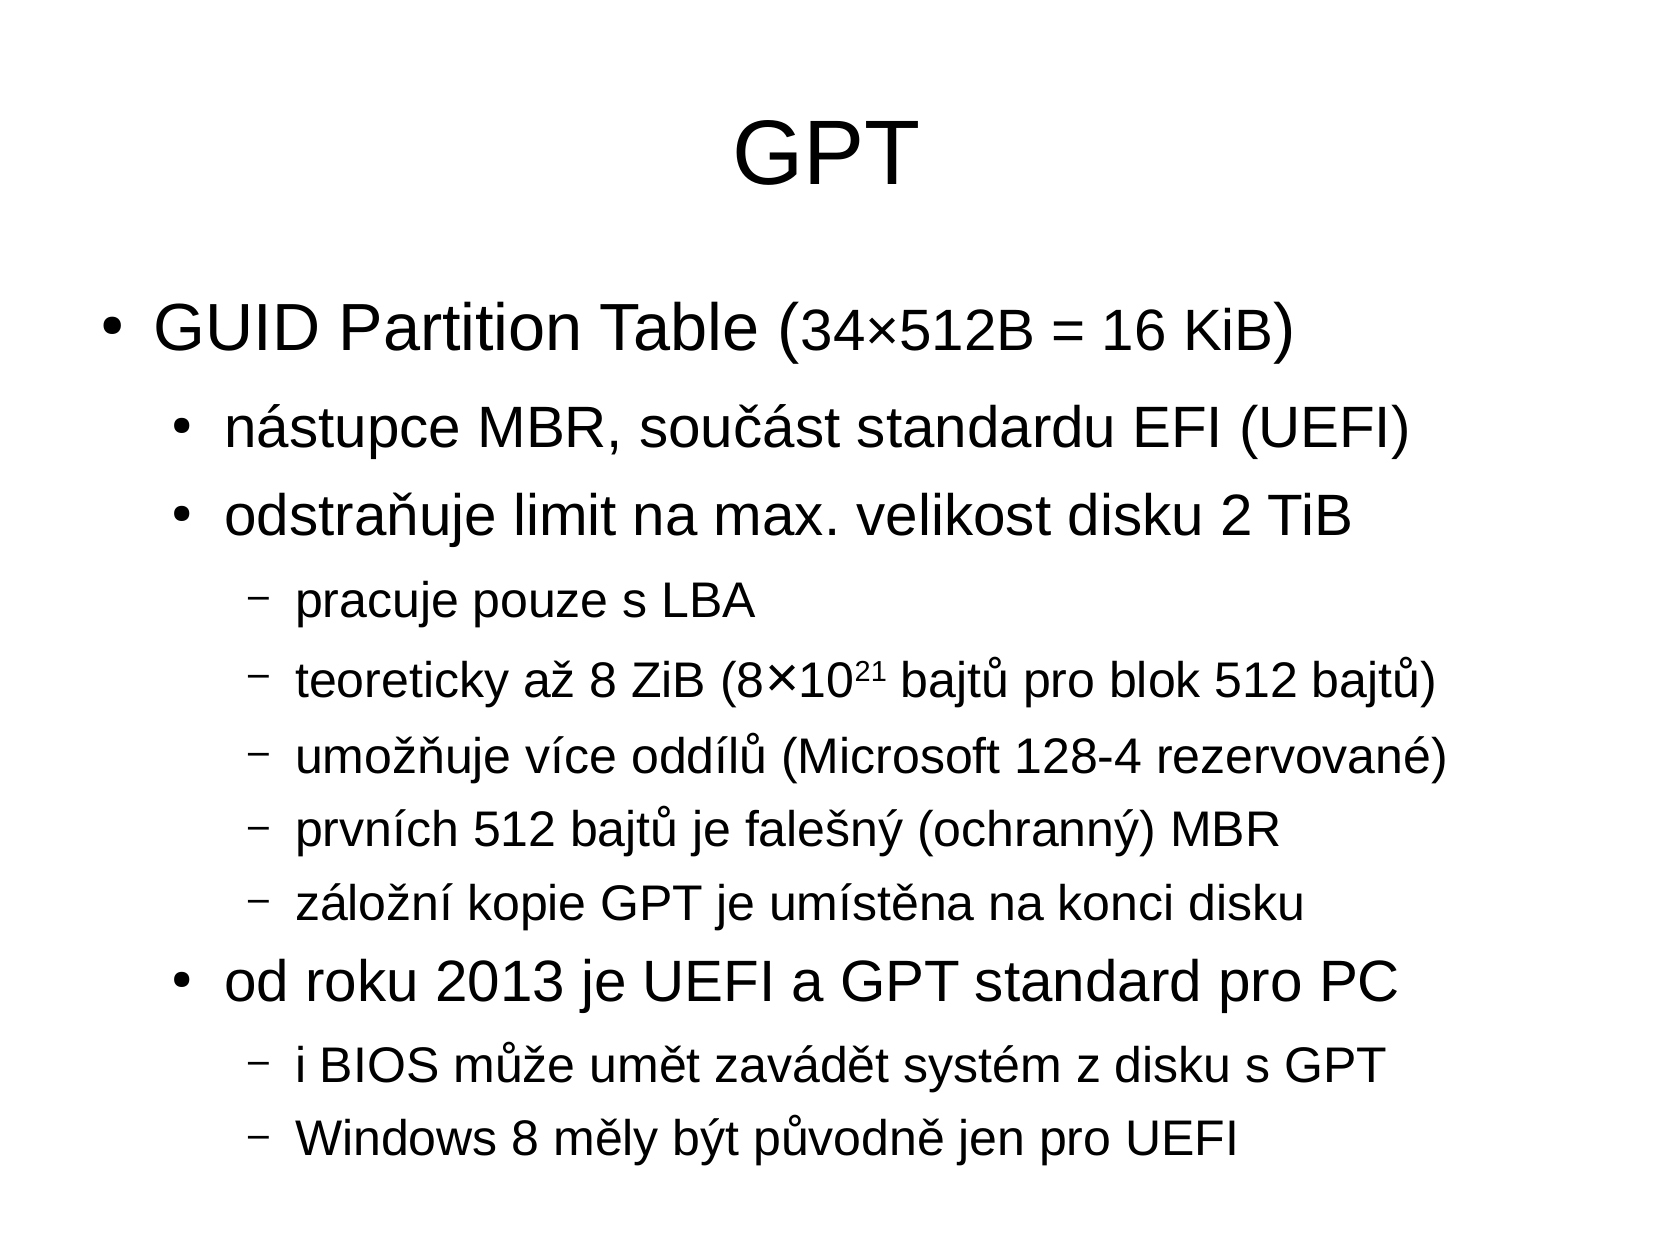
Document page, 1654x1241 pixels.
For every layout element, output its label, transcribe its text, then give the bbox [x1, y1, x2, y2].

list GUID Partition Table (34×512B = 16 KiB) nástupce MBR, součást standardu EFI (UEFI) odstraňuje limit na max. velikost disku 2 TiB pracuje pouze s LBA teoreticky až 8 ZiB (8×1021 bajtů pro blok 512 bajtů) umožňuje více oddílů (Microsoft 128-4 rezervované) prvních 512 bajtů je falešný (ochranný) MBR záložní kopie GPT je umístěna na konci disku od roku 2013 je UEFI a GPT standard pro PC i BIOS může umět zavádět systém z disku s GPT Windows 8 měly být původně jen pro UEFI [82, 290, 1571, 1167]
title GPT [82, 49, 1571, 257]
